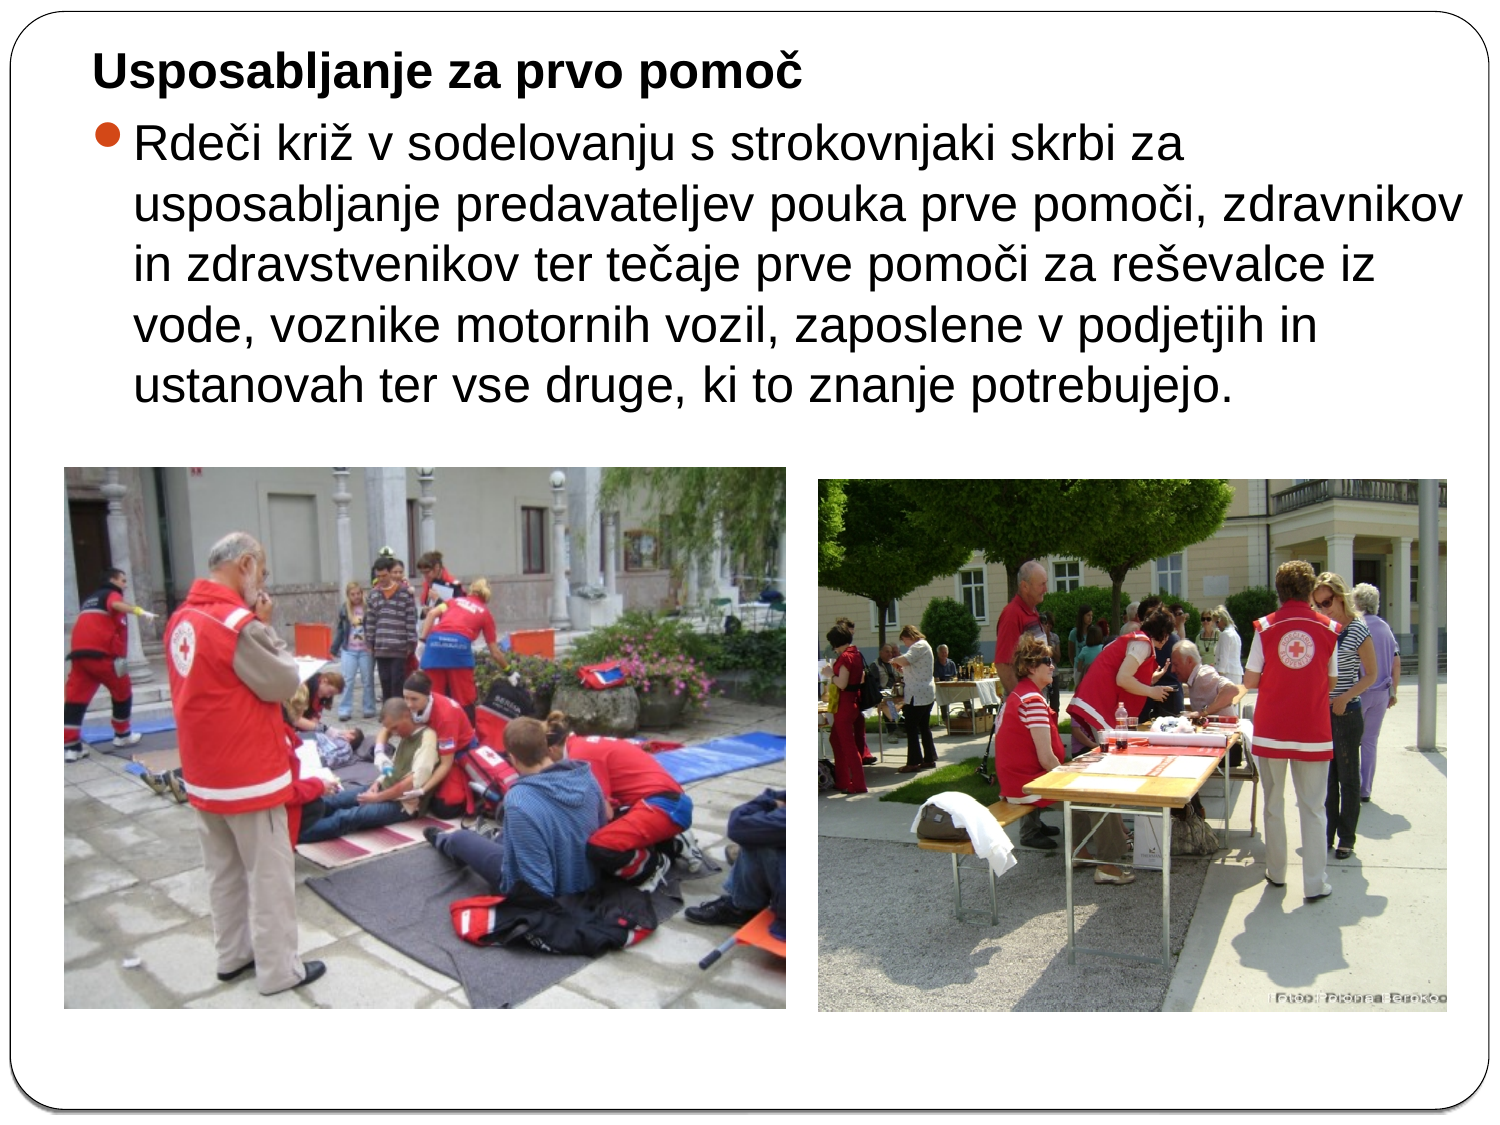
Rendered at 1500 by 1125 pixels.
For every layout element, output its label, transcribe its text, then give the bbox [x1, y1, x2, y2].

picture [64, 467, 786, 1009]
picture [818, 479, 1447, 1012]
list Usposabljanje za prvo pomoč Rdeči križ v sodelovanju s strokovnjaki skrbi za usposabljanje predavateljev pouka prve pomoči, zdravnikov in zdravstvenikov ter tečaje prve pomoči za reševalce iz vode, voznike motornih vozil, zaposlene v podjetjih in ustanovah ter vse druge, ki to znanje potrebujejo. [76, 31, 1500, 457]
